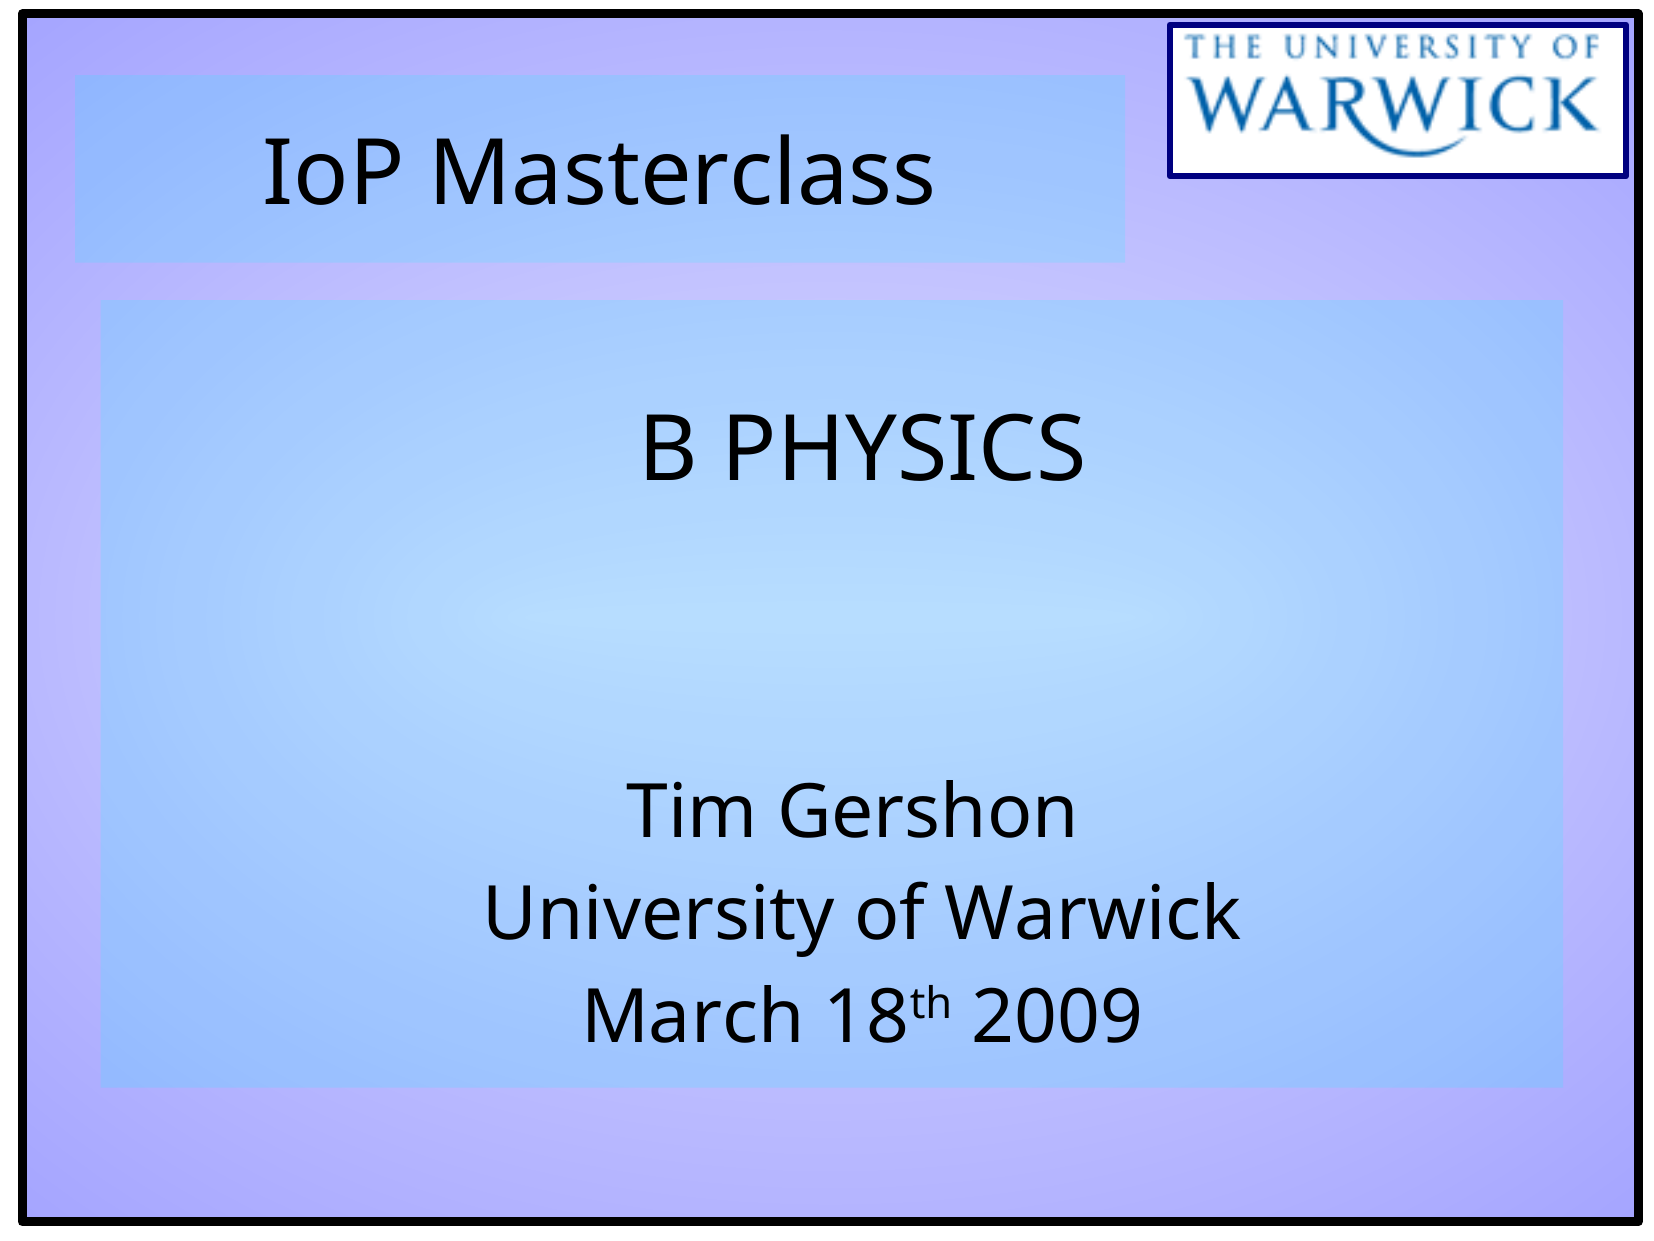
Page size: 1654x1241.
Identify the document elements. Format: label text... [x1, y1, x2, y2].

picture [1172, 27, 1623, 174]
text_box IoP Masterclass [75, 75, 1126, 263]
text_box [22, 13, 1639, 1222]
text_box B PHYSICS Tim Gershon University of Warwick March 18th 2009 [262, 375, 1463, 953]
